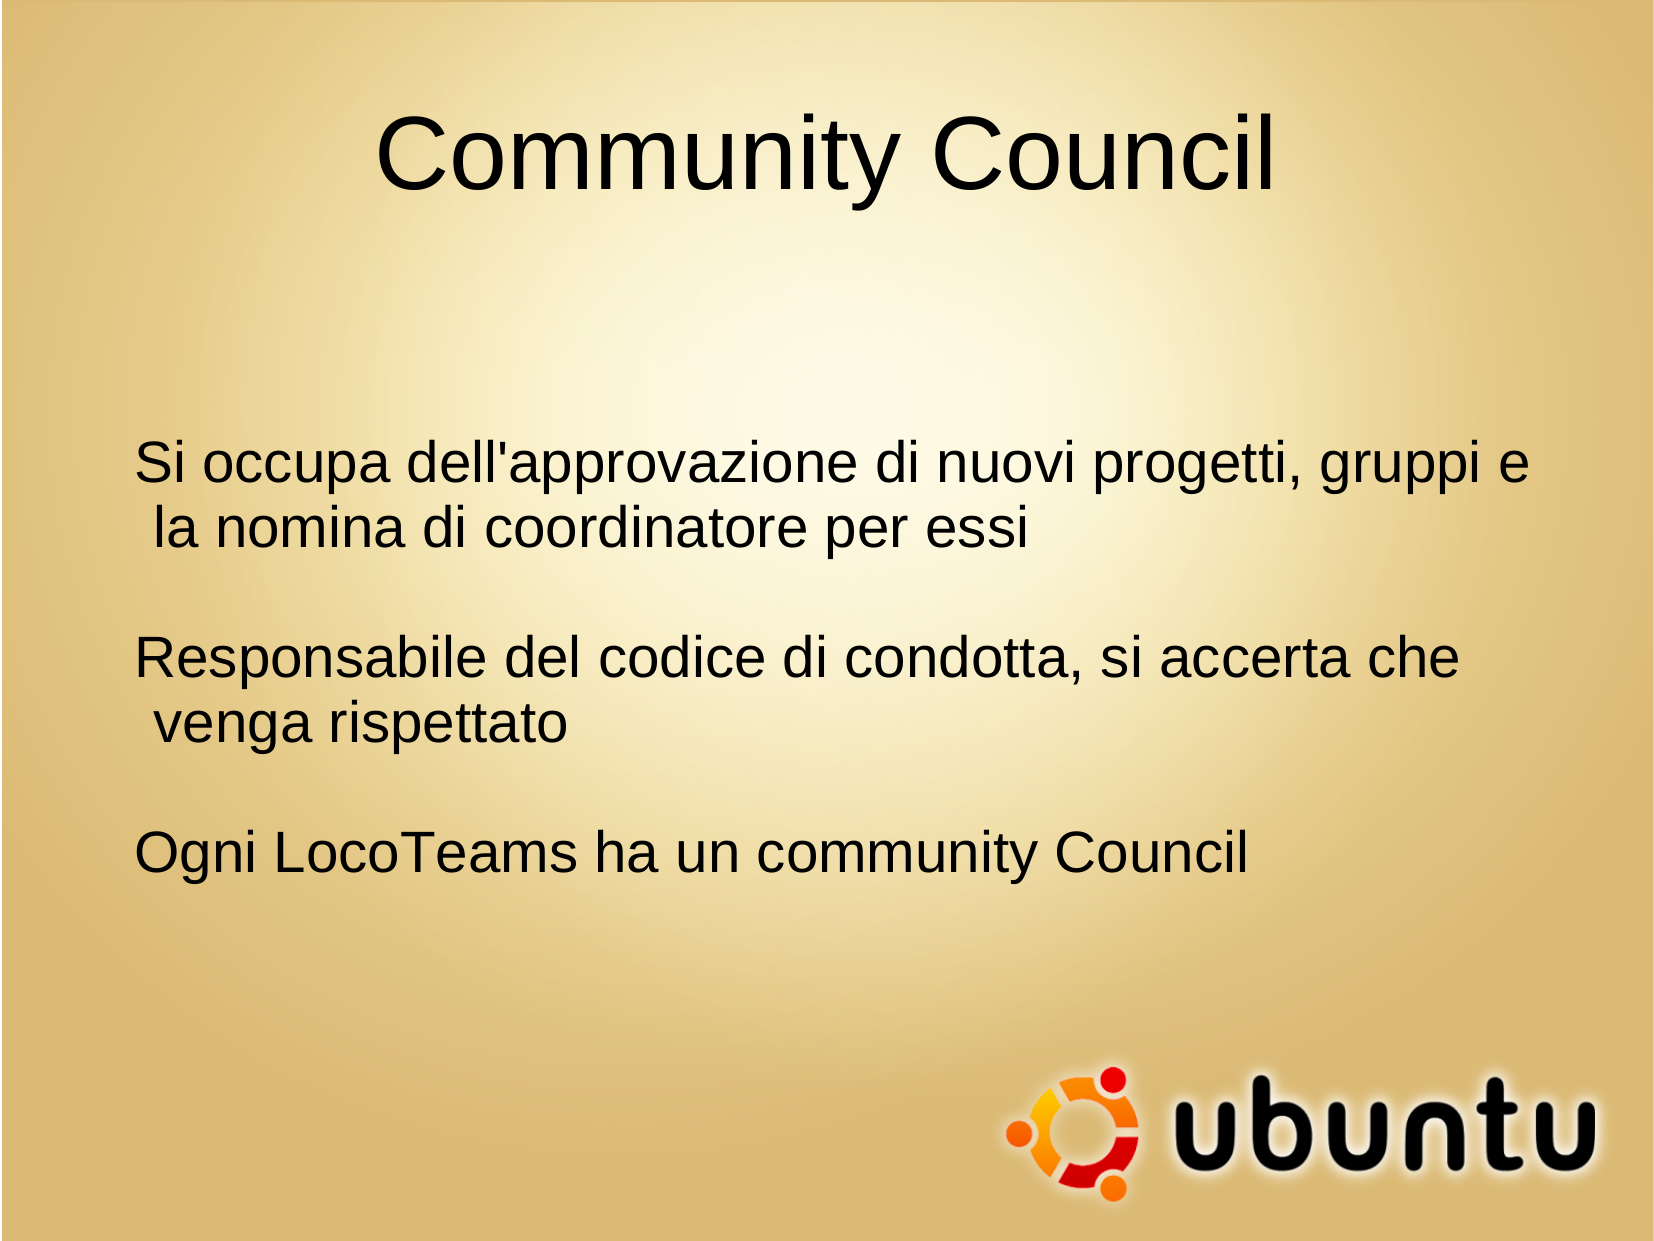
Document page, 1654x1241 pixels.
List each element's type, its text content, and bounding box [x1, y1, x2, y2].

picture [2, 0, 1654, 1241]
title Community Council [82, 49, 1571, 257]
subtitle Si occupa dell'approvazione di nuovi progetti, gruppi e la nomina di coordinatore per essi Responsabile del codice di condotta, si accerta che venga rispettato Ogni LocoTeams ha un community Council [82, 354, 1565, 962]
